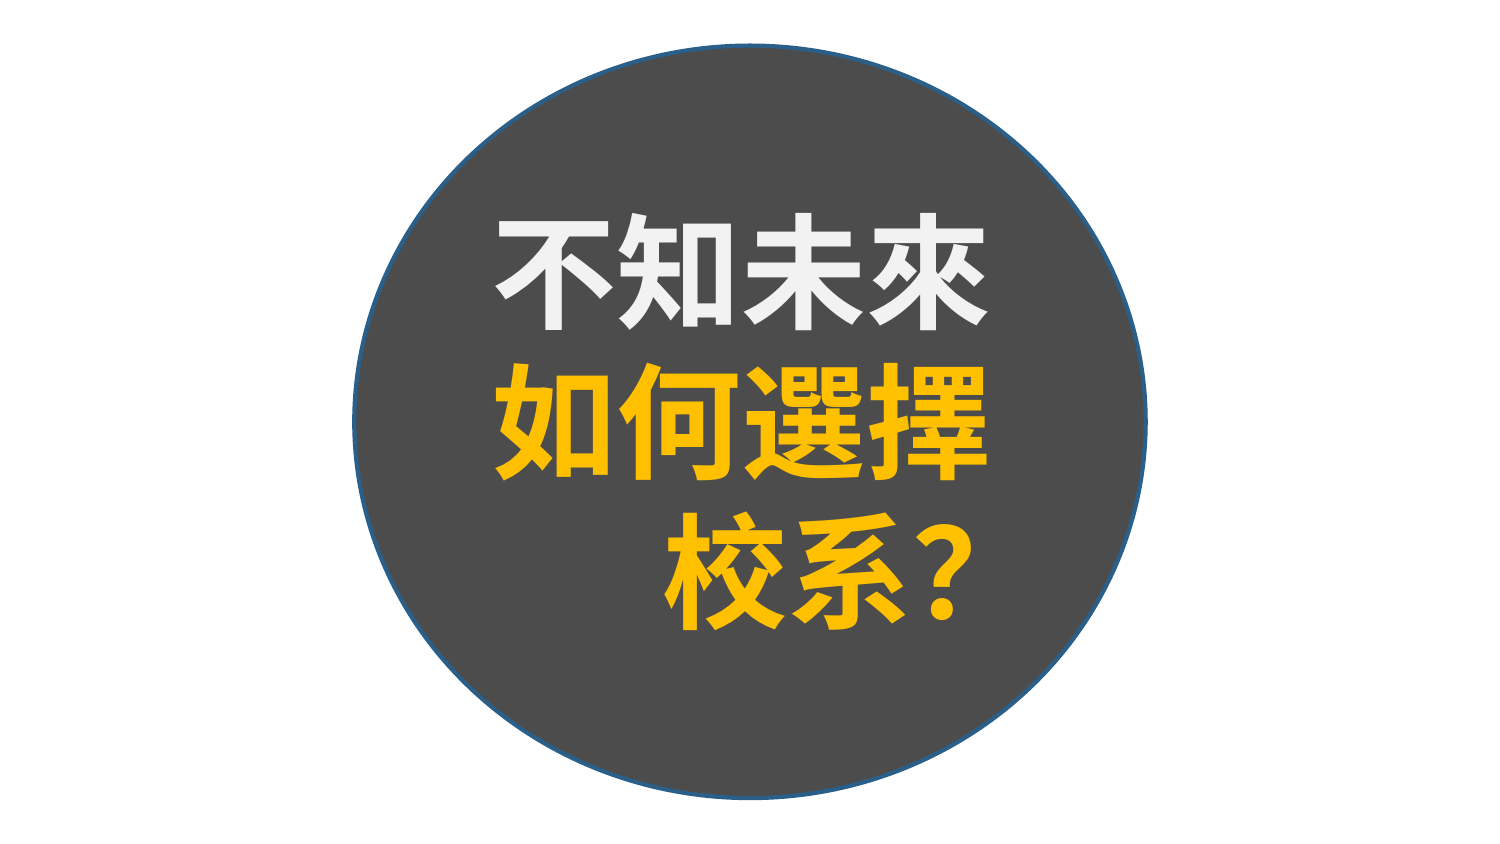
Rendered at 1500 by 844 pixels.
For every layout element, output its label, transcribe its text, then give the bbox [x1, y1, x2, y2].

text_box [1099, 244, 1146, 600]
text_box 不知未來 如何選擇 校系？ [383, 187, 1099, 652]
text_box [436, 652, 1063, 799]
text_box [440, 45, 1060, 187]
text_box [354, 281, 383, 563]
